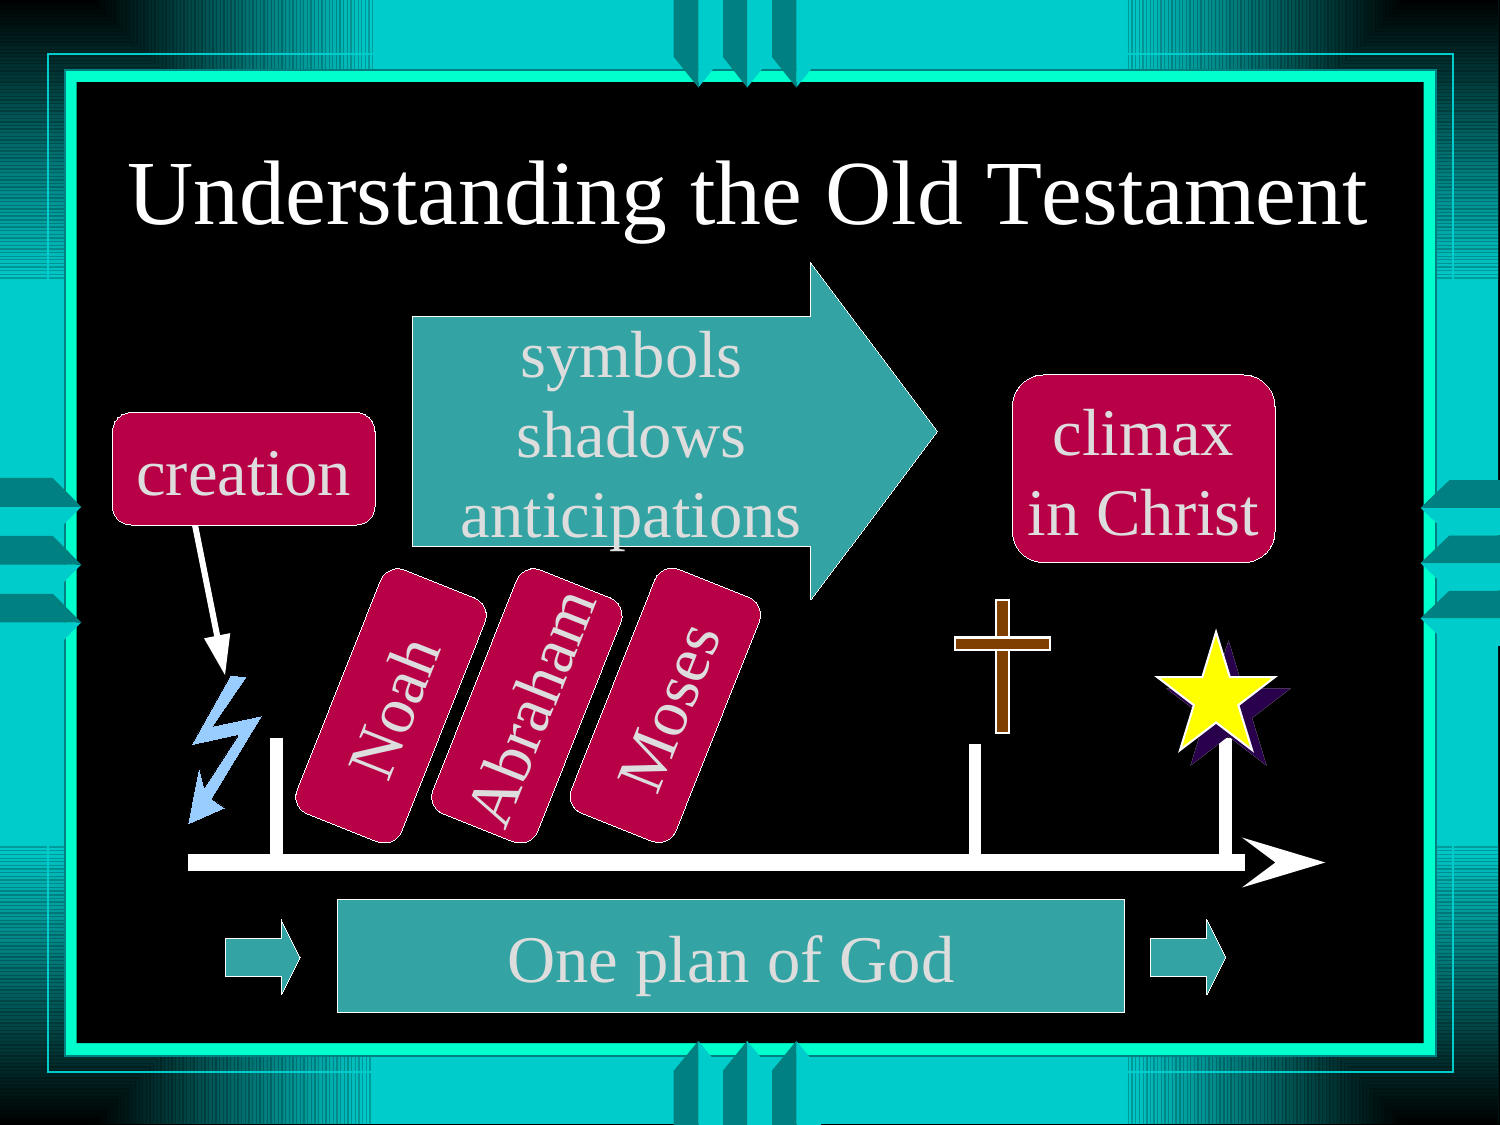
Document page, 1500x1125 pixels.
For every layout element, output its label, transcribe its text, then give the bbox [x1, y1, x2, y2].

text_box symbols shadows anticipations [412, 262, 938, 600]
title Understanding the Old Testament [112, 99, 1388, 288]
text_box [1157, 632, 1275, 751]
text_box Noah [295, 568, 487, 843]
text_box creation [112, 412, 376, 526]
text_box [1150, 919, 1226, 995]
text_box [225, 919, 301, 995]
text_box Moses [570, 568, 761, 843]
text_box Abraham [431, 568, 623, 843]
text_box [955, 599, 1050, 733]
text_box climax in Christ [1012, 374, 1276, 563]
text_box One plan of God [337, 899, 1125, 1013]
text_box [187, 675, 263, 826]
